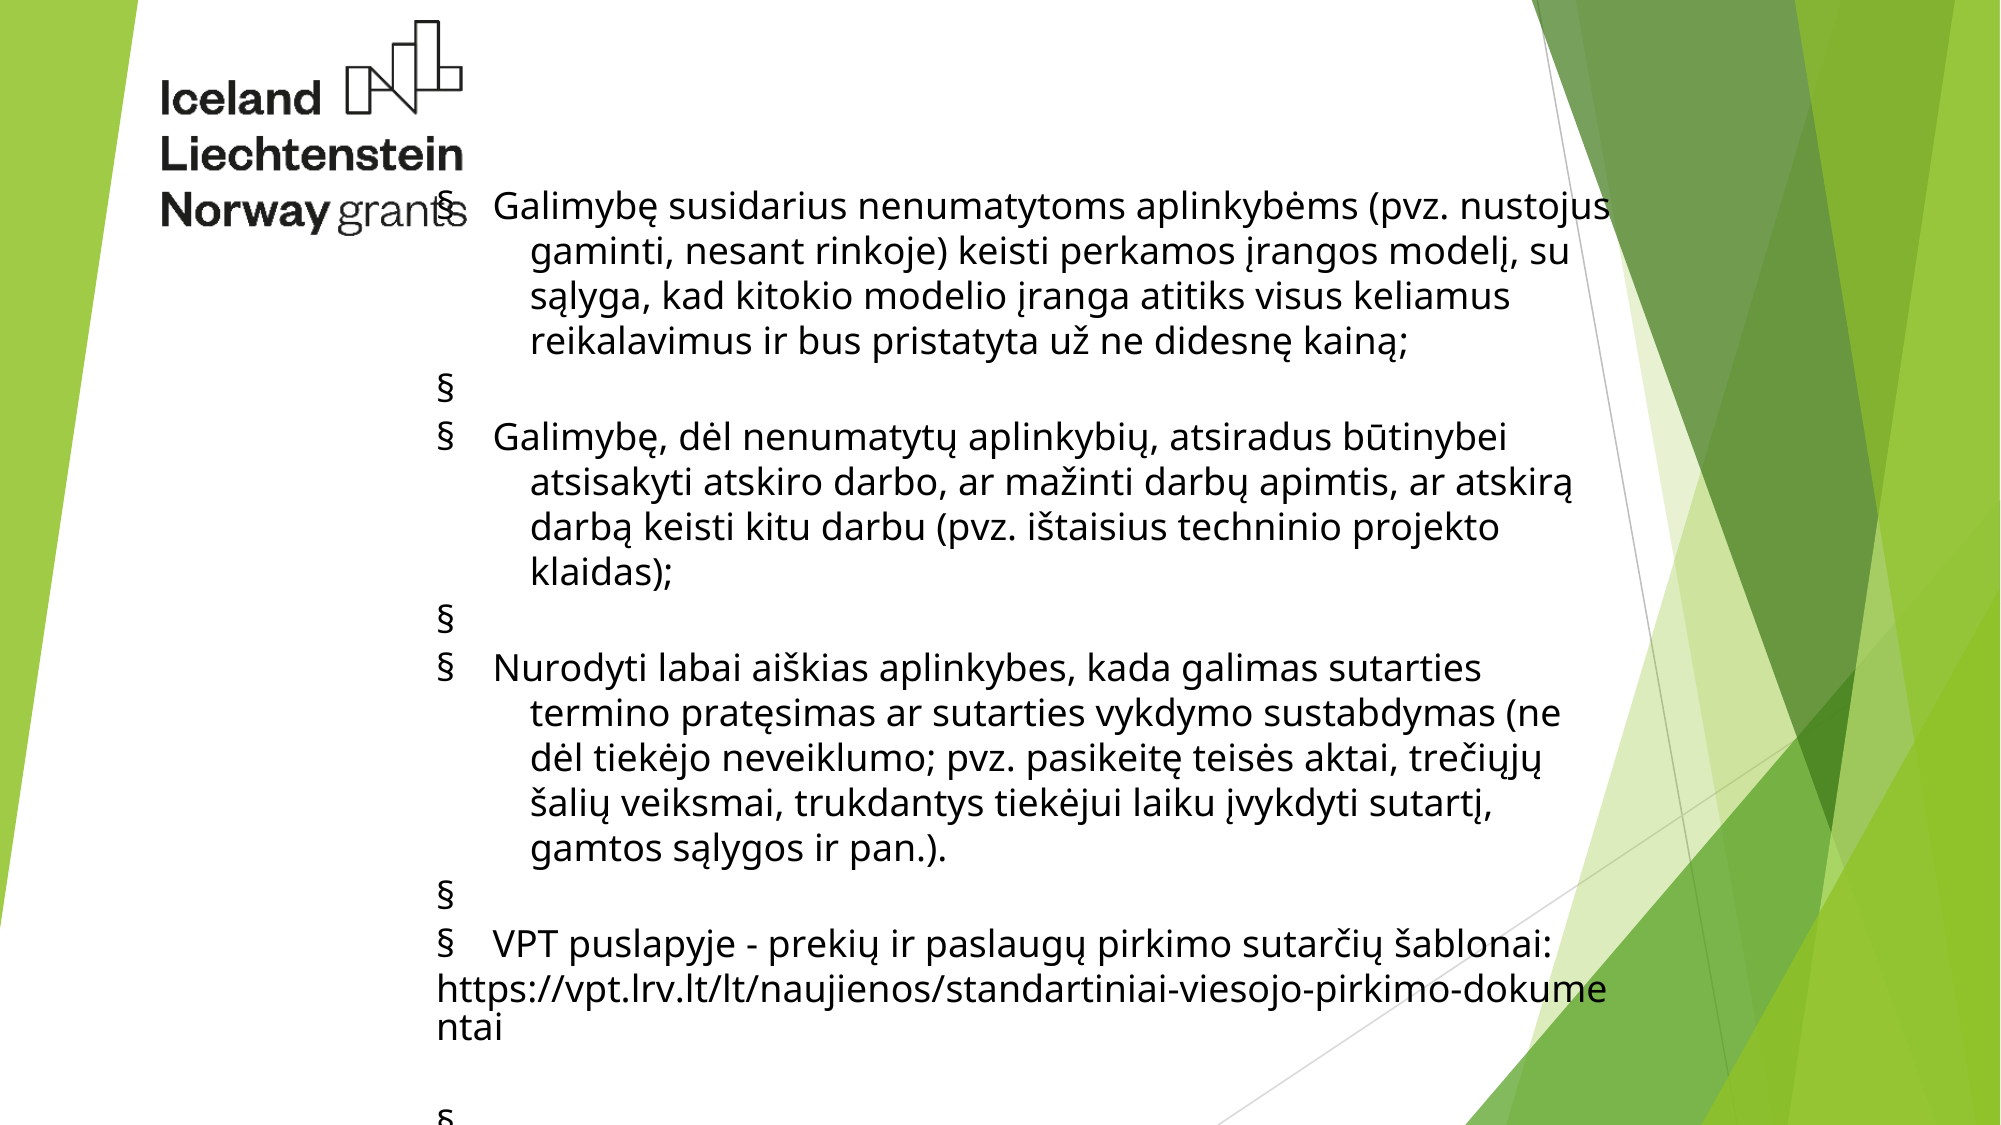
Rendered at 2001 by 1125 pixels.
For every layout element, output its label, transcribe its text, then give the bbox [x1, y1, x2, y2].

text_box Galimybę susidarius nenumatytoms aplinkybėms (pvz. nustojus gaminti, nesant rinkoje) keisti perkamos įrangos modelį, su sąlyga, kad kitokio modelio įranga atitiks visus keliamus reikalavimus ir bus pristatyta už ne didesnę kainą; Galimybę, dėl nenumatytų aplinkybių, atsiradus būtinybei atsisakyti atskiro darbo, ar mažinti darbų apimtis, ar atskirą darbą keisti kitu darbu (pvz. ištaisius techninio projekto klaidas); Nurodyti labai aiškias aplinkybes, kada galimas sutarties termino pratęsimas ar sutarties vykdymo sustabdymas (ne dėl tiekėjo neveiklumo; pvz. pasikeitę teisės aktai, trečiųjų šalių veiksmai, trukdantys tiekėjui laiku įvykdyti sutartį, gamtos sąlygos ir pan.). VPT puslapyje - prekių ir paslaugų pirkimo sutarčių šablonai: https://vpt.lrv.lt/lt/naujienos/standartiniai-viesojo-pirkimo-dokumentai [420, 39, 1628, 1125]
picture [159, 21, 468, 237]
